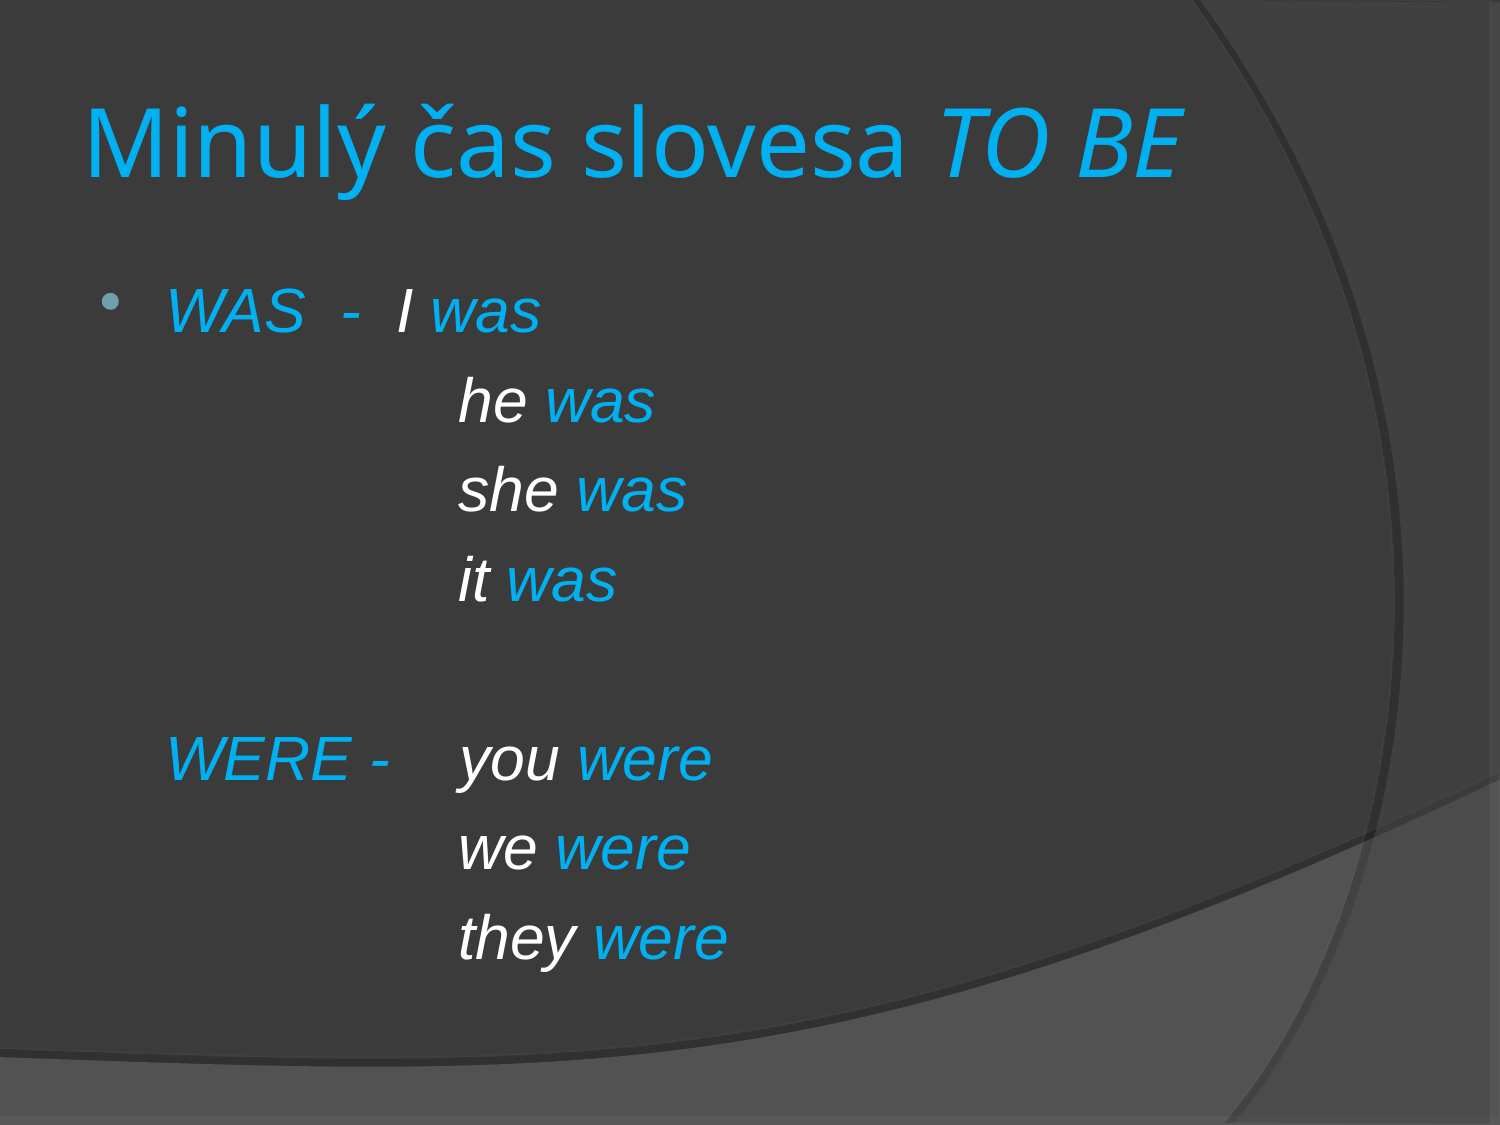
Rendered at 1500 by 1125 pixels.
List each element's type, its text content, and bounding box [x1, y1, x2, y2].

title Minulý čas slovesa TO BE [75, 45, 1300, 233]
list WAS - I was he was she was it was WERE - you were we were they were [75, 262, 1300, 1005]
